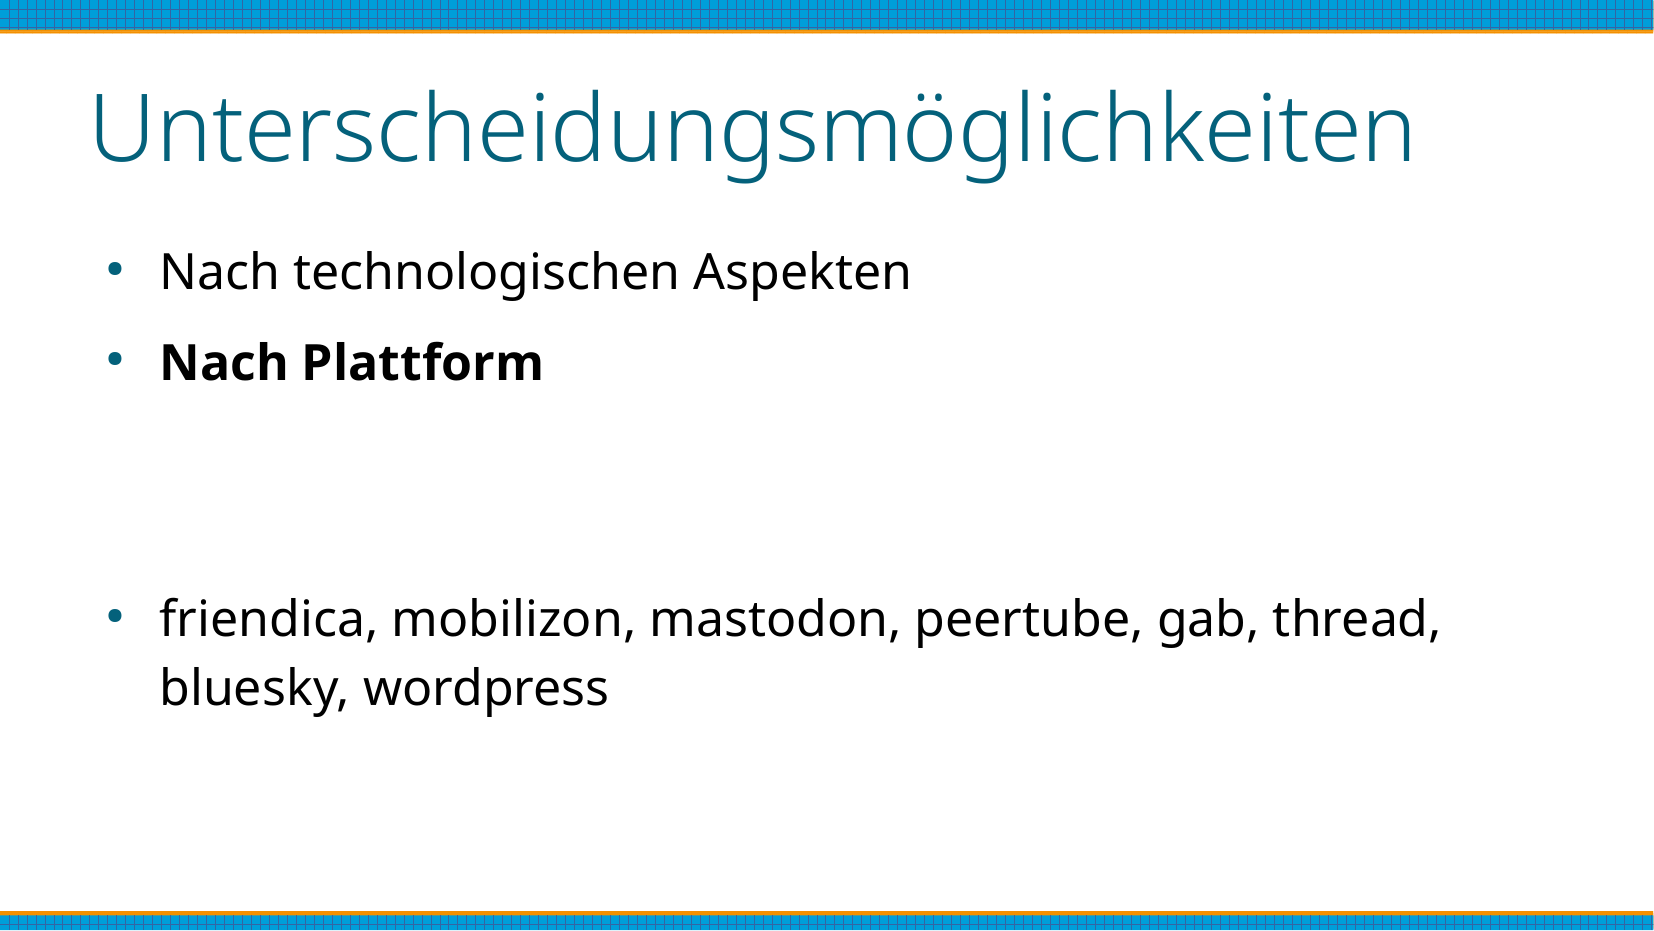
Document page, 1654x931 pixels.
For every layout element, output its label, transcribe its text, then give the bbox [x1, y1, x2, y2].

list friendica, mobilizon, mastodon, peertube, gab, thread, bluesky, wordpress [88, 583, 1565, 901]
title Unterscheidungsmöglichkeiten [88, 44, 1565, 207]
list Nach technologischen Aspekten Nach Plattform [88, 236, 1565, 554]
